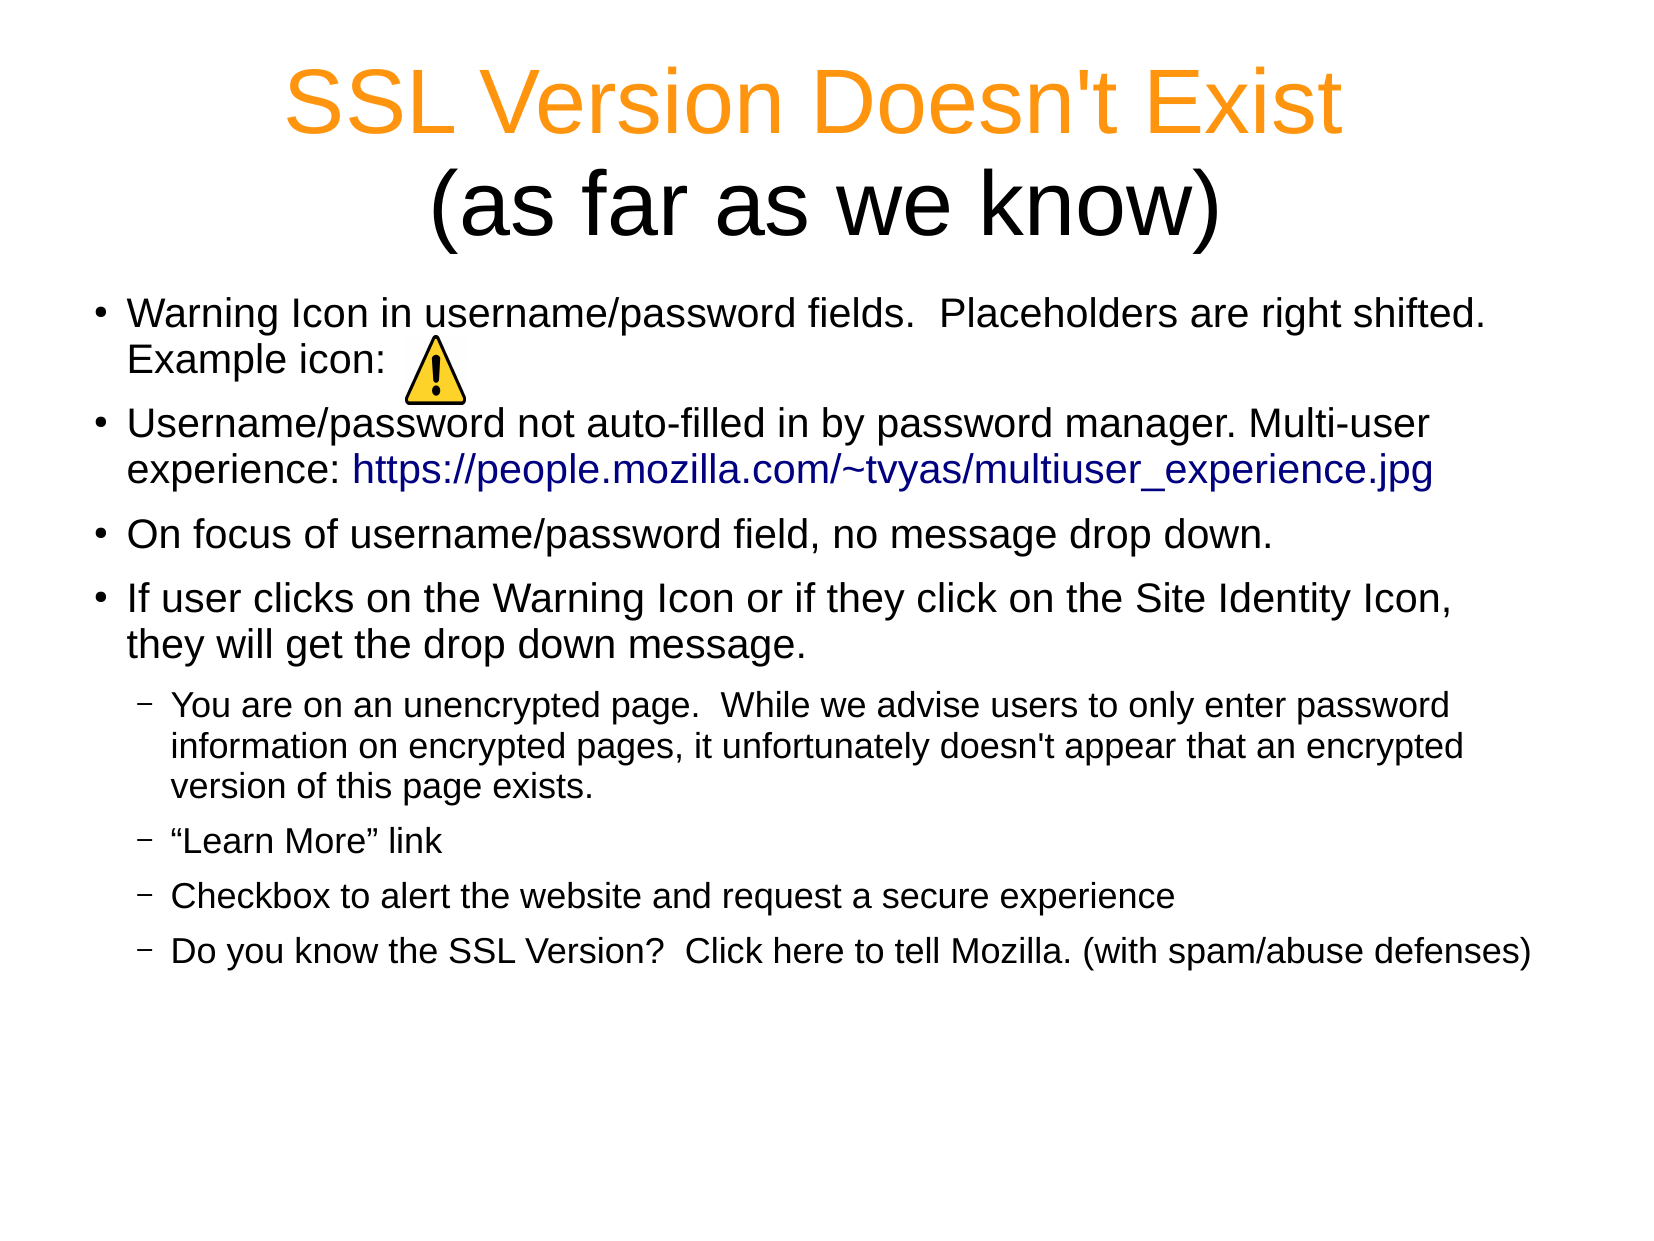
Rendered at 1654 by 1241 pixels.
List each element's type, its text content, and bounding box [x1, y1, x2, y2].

list Warning Icon in username/password fields. Placeholders are right shifted. Example icon: Username/password not auto-filled in by password manager. Multi-user experience: https://people.mozilla.com/~tvyas/multiuser_experience.jpg On focus of username/password field, no message drop down. If user clicks on the Warning Icon or if they click on the Site Identity Icon, they will get the drop down message. You are on an unencrypted page. While we advise users to only enter password information on encrypted pages, it unfortunately doesn't appear that an encrypted version of this page exists. “Learn More” link Checkbox to alert the website and request a secure experience Do you know the SSL Version? Click here to tell Mozilla. (with spam/abuse defenses) [82, 290, 1538, 1010]
title SSL Version Doesn't Exist (as far as we know) [82, 49, 1571, 257]
picture [405, 335, 466, 406]
